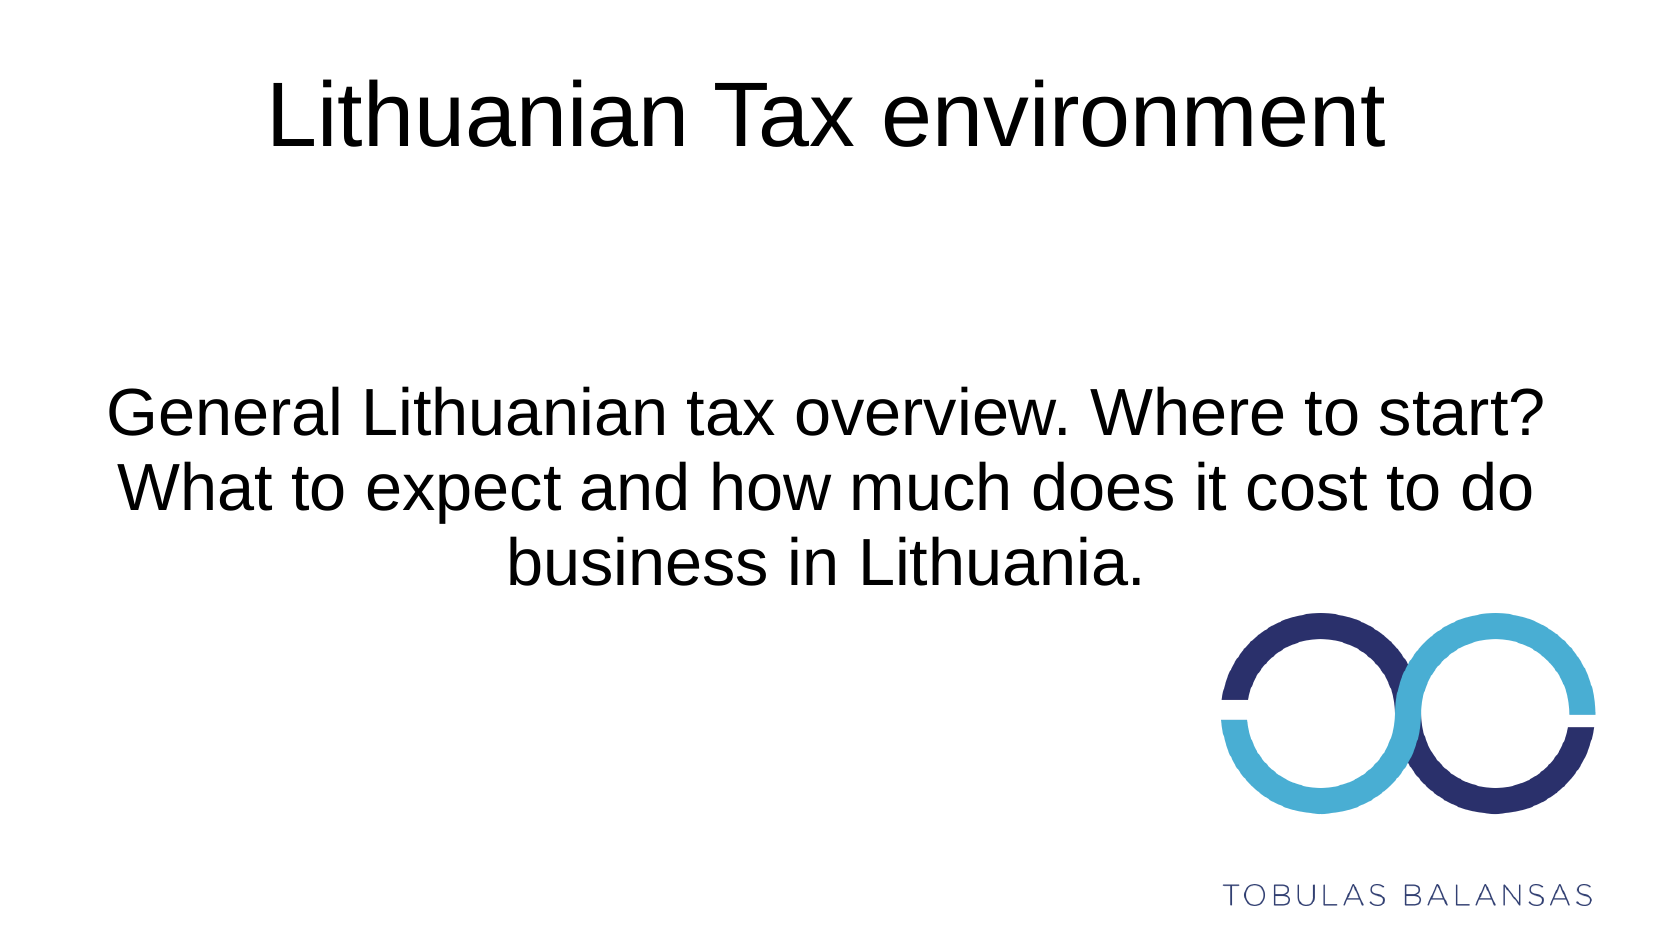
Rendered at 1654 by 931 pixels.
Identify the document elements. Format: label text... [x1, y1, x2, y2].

title Lithuanian Tax environment [82, 37, 1571, 193]
picture [1210, 608, 1605, 916]
subtitle General Lithuanian tax overview. Where to start? What to expect and how much does it cost to do business in Lithuania. [82, 217, 1571, 758]
